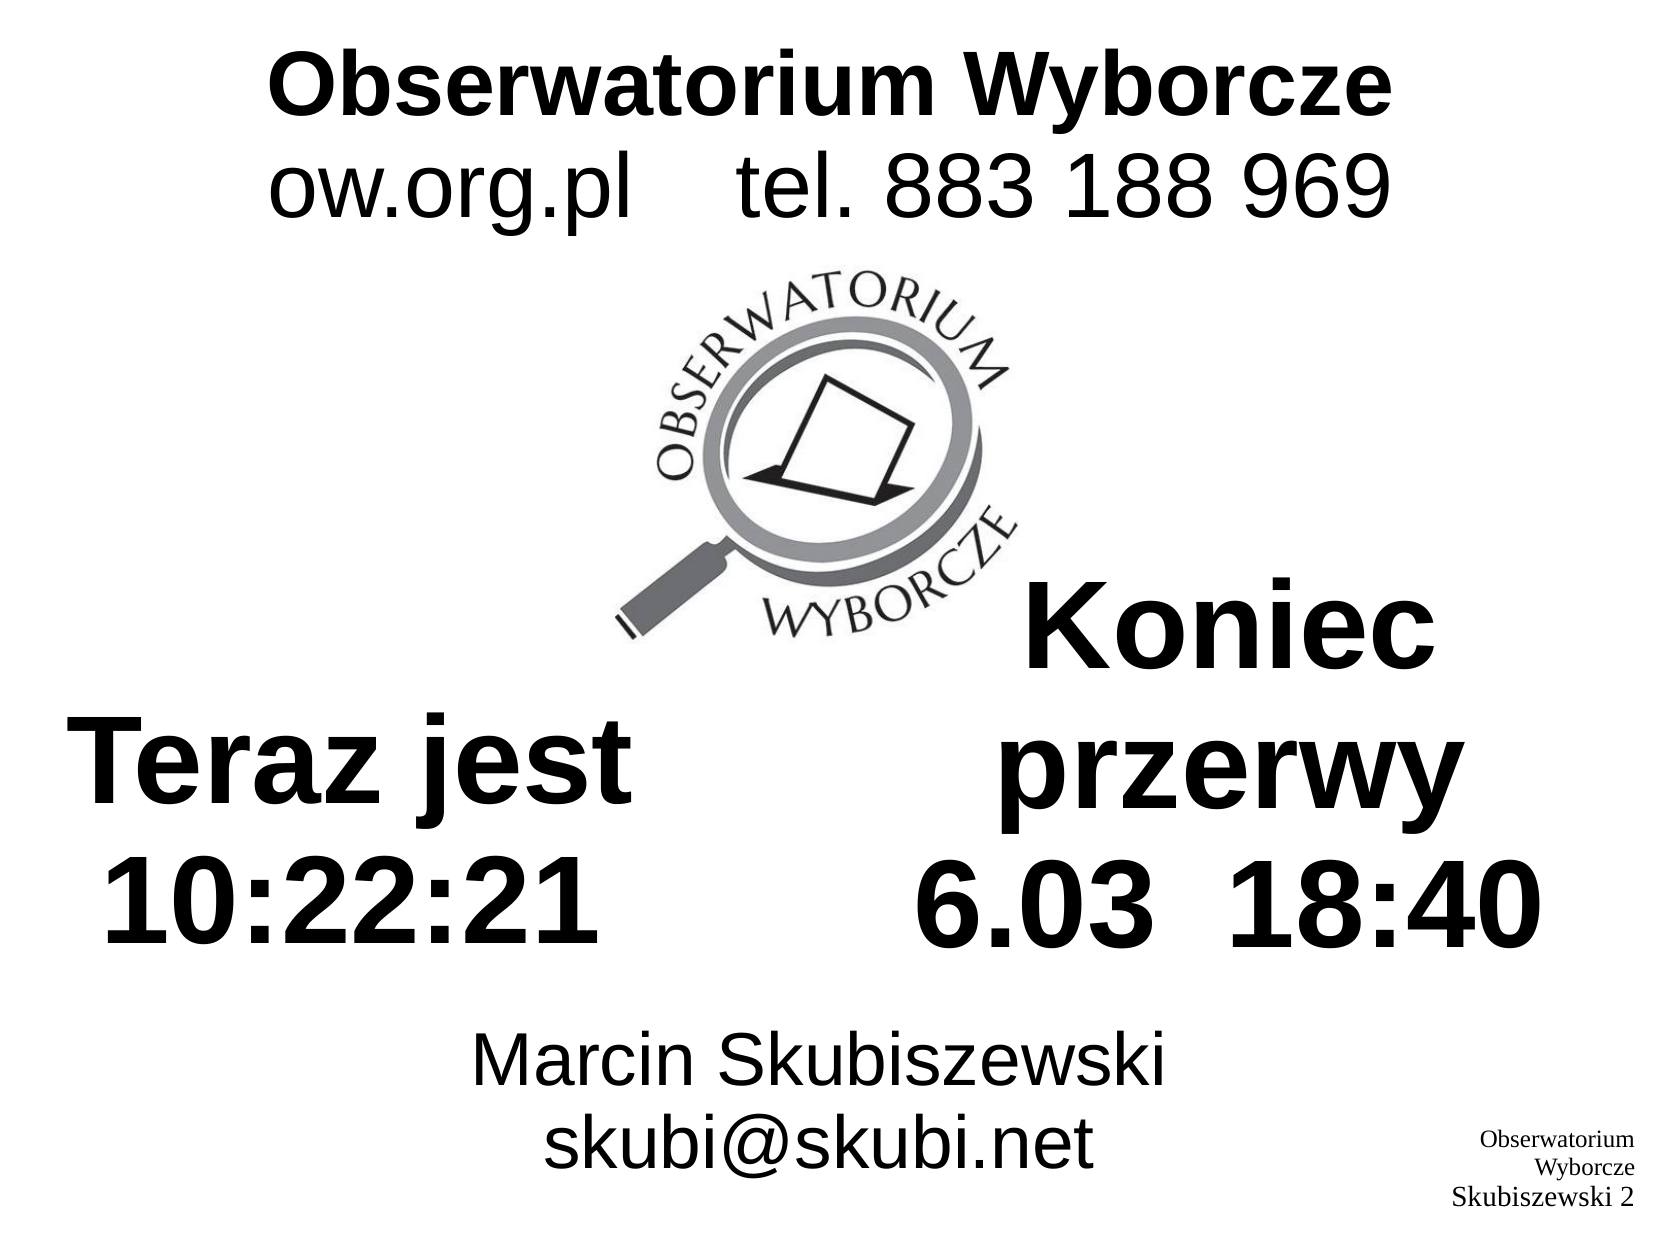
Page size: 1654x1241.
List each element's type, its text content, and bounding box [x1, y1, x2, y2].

title Marcin Skubiszewski skubi@skubi.net [75, 1016, 1564, 1186]
picture [480, 265, 1156, 646]
title Koniec przerwy 6.03 18:40 [855, 555, 1606, 975]
title Obserwatorium Wyborcze ow.org.pl tel. 883 188 969 [86, 30, 1576, 241]
title Teraz jest 12:10:32 [28, 690, 673, 970]
